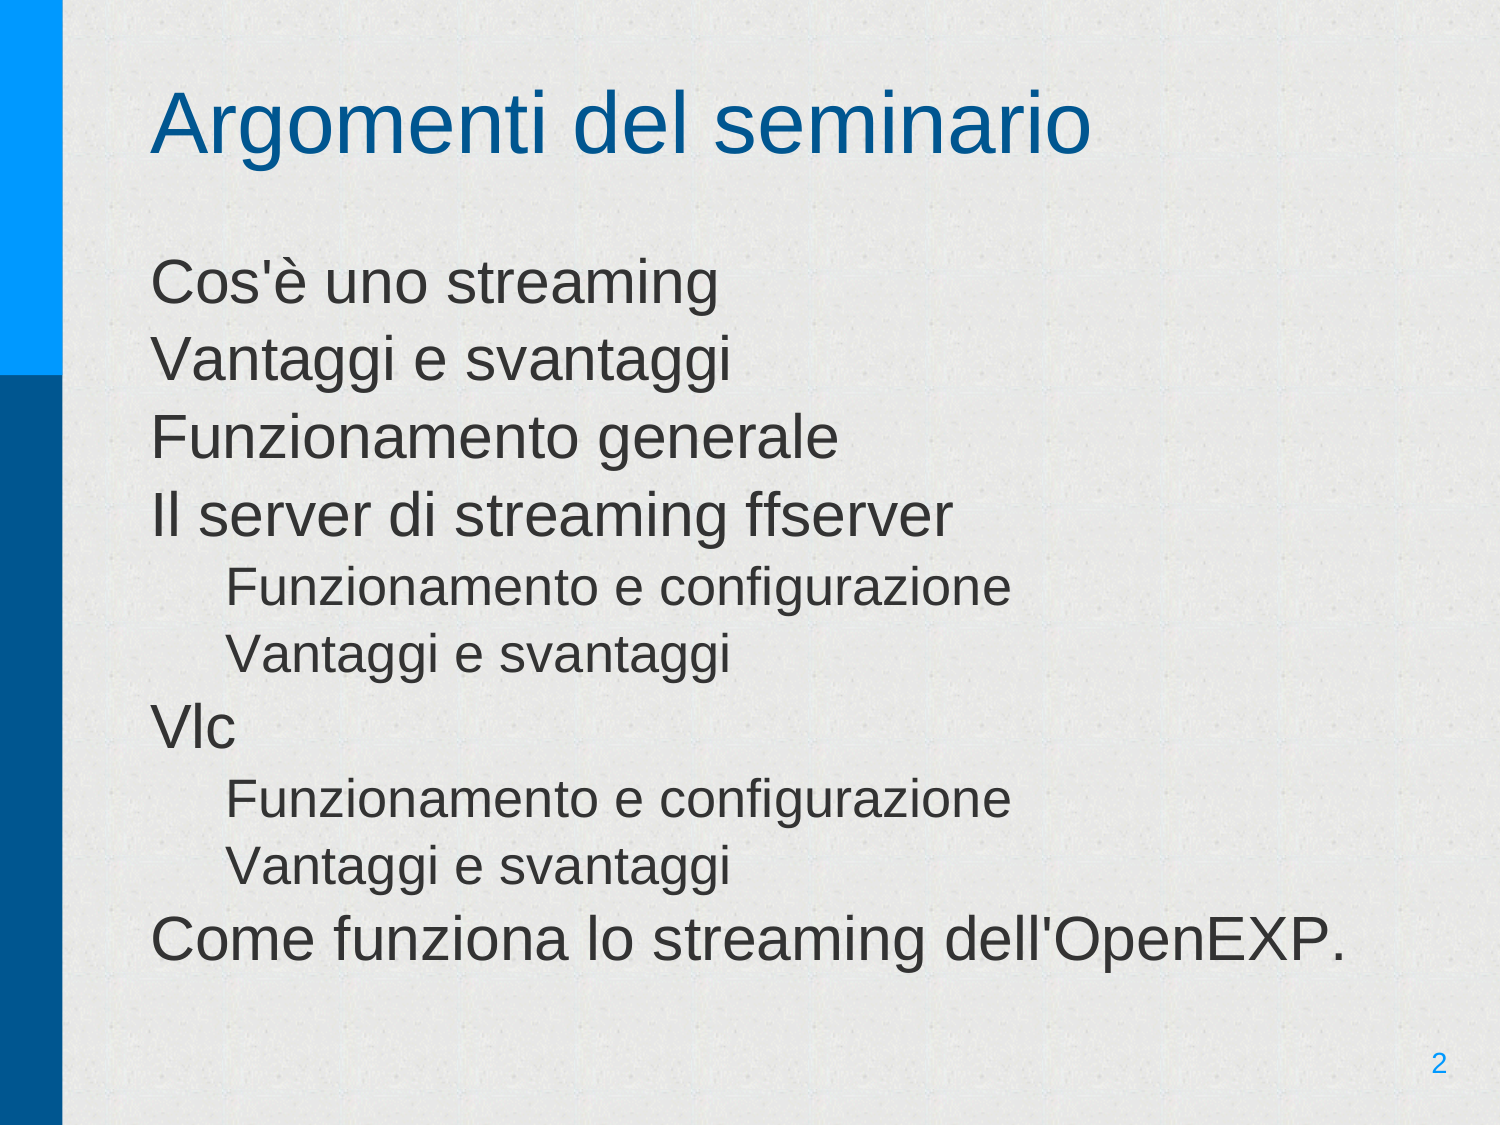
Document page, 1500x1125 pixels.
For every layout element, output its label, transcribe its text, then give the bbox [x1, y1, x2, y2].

title Argomenti del seminario [149, 34, 1388, 223]
picture [63, 0, 1500, 1125]
list Cos'è uno streaming Vantaggi e svantaggi Funzionamento generale Il server di streaming ffserver Funzionamento e configurazione Vantaggi e svantaggi Vlc Funzionamento e configurazione Vantaggi e svantaggi Come funziona lo streaming dell'OpenEXP. [149, 246, 1388, 1042]
